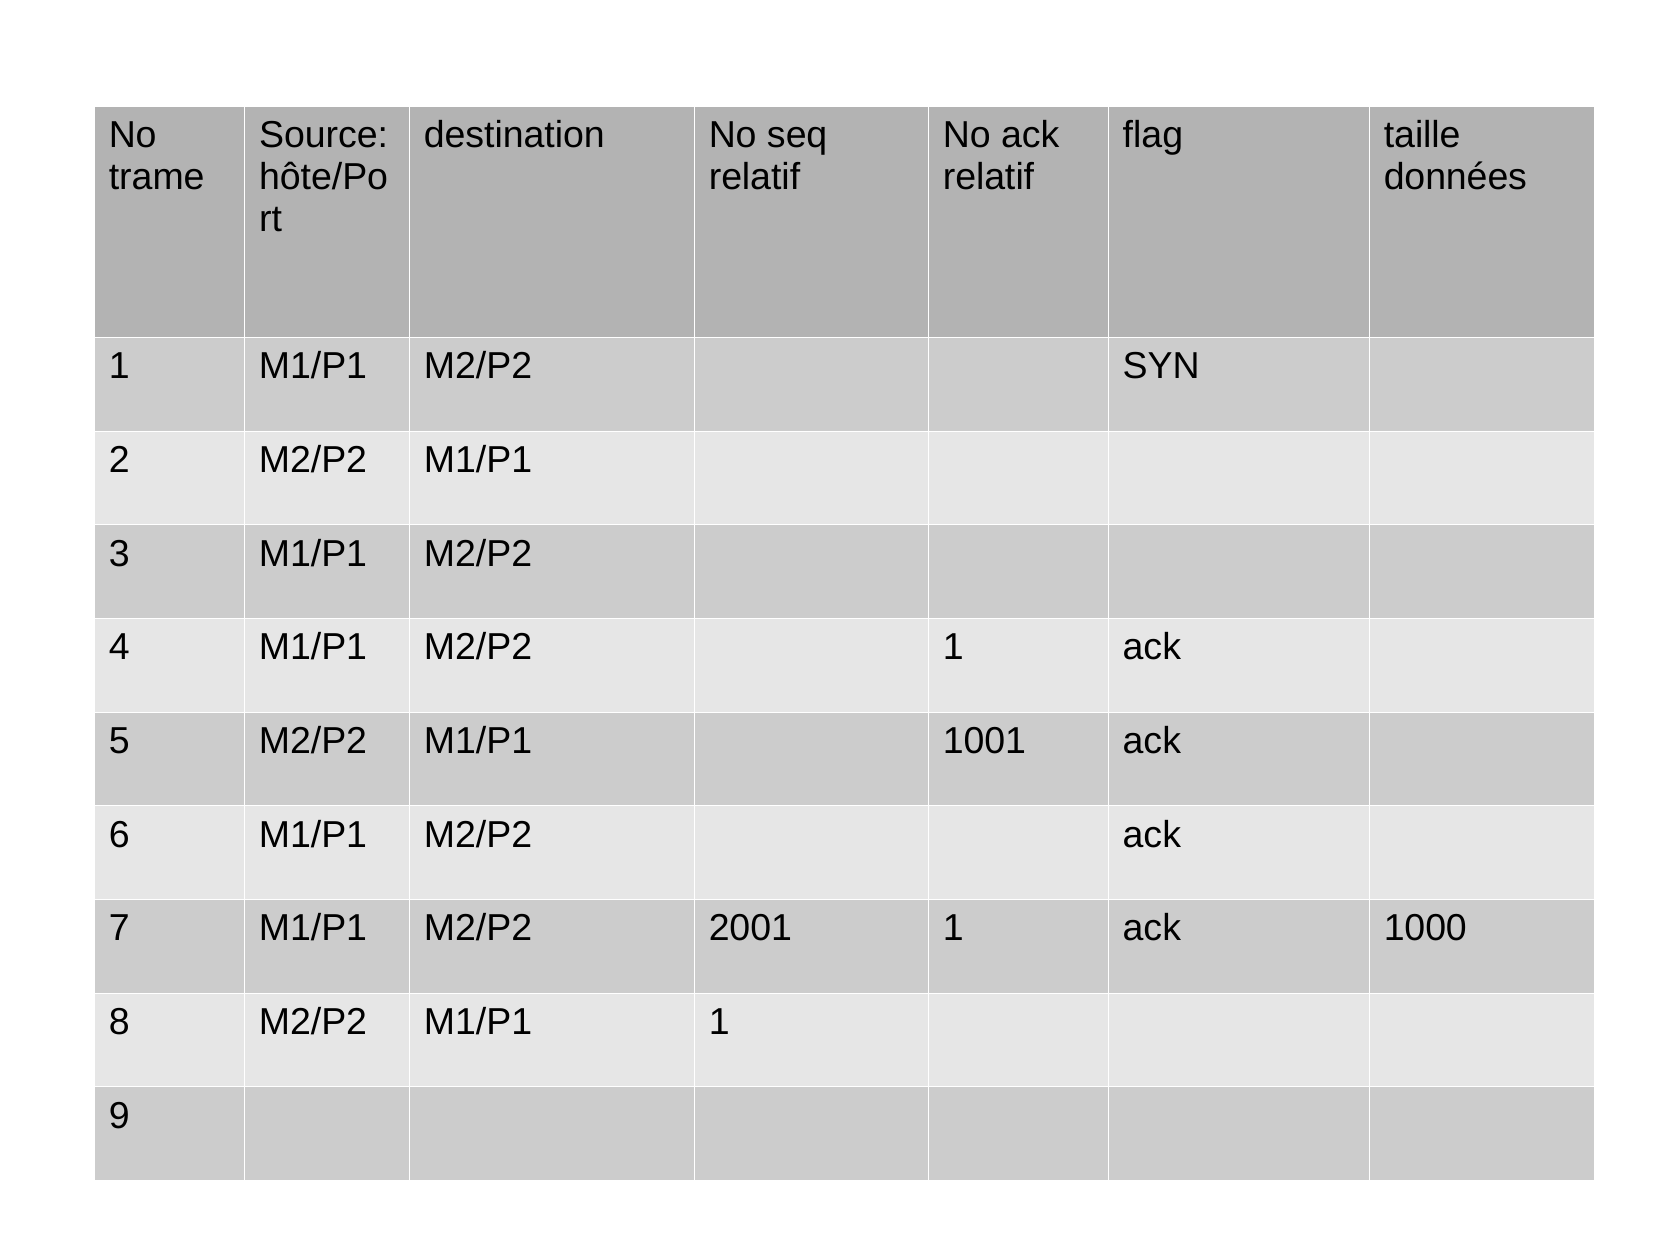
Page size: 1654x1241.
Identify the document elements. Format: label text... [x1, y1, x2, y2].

table_cell [1370, 713, 1594, 805]
table_cell [1109, 1087, 1369, 1180]
table_cell M1/P1 [245, 338, 409, 431]
table_cell ack [1109, 713, 1369, 805]
table_cell ack [1109, 900, 1369, 993]
table_cell [410, 1087, 694, 1180]
table_cell [1370, 525, 1594, 618]
table_cell [1109, 525, 1369, 618]
table_cell 1000 [1370, 900, 1594, 993]
table_cell M1/P1 [410, 713, 694, 805]
table_cell [245, 1087, 409, 1180]
table_cell M1/P1 [245, 619, 409, 712]
table_cell 8 [95, 994, 244, 1086]
table_cell SYN [1109, 338, 1369, 431]
table_cell M1/P1 [245, 525, 409, 618]
table_cell 3 [95, 525, 244, 618]
table_cell [695, 1087, 928, 1180]
table_cell 1 [695, 994, 928, 1086]
table_cell [695, 619, 928, 712]
table_cell [1370, 994, 1594, 1086]
table_cell [1370, 1087, 1594, 1180]
table_cell M2/P2 [245, 994, 409, 1086]
table_cell [695, 525, 928, 618]
table_cell [929, 1087, 1108, 1180]
table_cell [1370, 619, 1594, 712]
table_cell [695, 338, 928, 431]
table_cell 1 [929, 900, 1108, 993]
table_cell [1370, 432, 1594, 524]
table_cell [929, 994, 1108, 1086]
table_cell [929, 525, 1108, 618]
table_cell M2/P2 [245, 432, 409, 524]
table_header destination [410, 107, 694, 337]
table_header taille données [1370, 107, 1594, 337]
table_cell [1109, 432, 1369, 524]
table_cell M1/P1 [410, 994, 694, 1086]
table_cell [695, 713, 928, 805]
table_cell 6 [95, 806, 244, 899]
table_header No seq relatif [695, 107, 928, 337]
table_cell [929, 432, 1108, 524]
table_cell M2/P2 [410, 619, 694, 712]
table_cell 2001 [695, 900, 928, 993]
table_cell [1370, 338, 1594, 431]
table_cell 1001 [929, 713, 1108, 805]
table_cell 4 [95, 619, 244, 712]
table_header Source: hôte/Port [245, 107, 409, 337]
table_cell 7 [95, 900, 244, 993]
table_cell M2/P2 [410, 900, 694, 993]
table_header No ack relatif [929, 107, 1108, 337]
table_cell M1/P1 [245, 806, 409, 899]
table_cell 1 [929, 619, 1108, 712]
table_cell 2 [95, 432, 244, 524]
table_cell [1109, 994, 1369, 1086]
table_cell 9 [95, 1087, 244, 1180]
table_cell ack [1109, 806, 1369, 899]
table_cell M2/P2 [245, 713, 409, 805]
table_cell 1 [95, 338, 244, 431]
table_cell 5 [95, 713, 244, 805]
table_cell [695, 432, 928, 524]
table_cell [1370, 806, 1594, 899]
table_cell M2/P2 [410, 525, 694, 618]
table_cell [929, 338, 1108, 431]
table_cell [929, 806, 1108, 899]
table_cell M2/P2 [410, 338, 694, 431]
table_cell M1/P1 [410, 432, 694, 524]
table_cell M2/P2 [410, 806, 694, 899]
table_cell ack [1109, 619, 1369, 712]
table_header No trame [95, 107, 244, 337]
table_header flag [1109, 107, 1369, 337]
table_cell M1/P1 [245, 900, 409, 993]
table_cell [695, 806, 928, 899]
